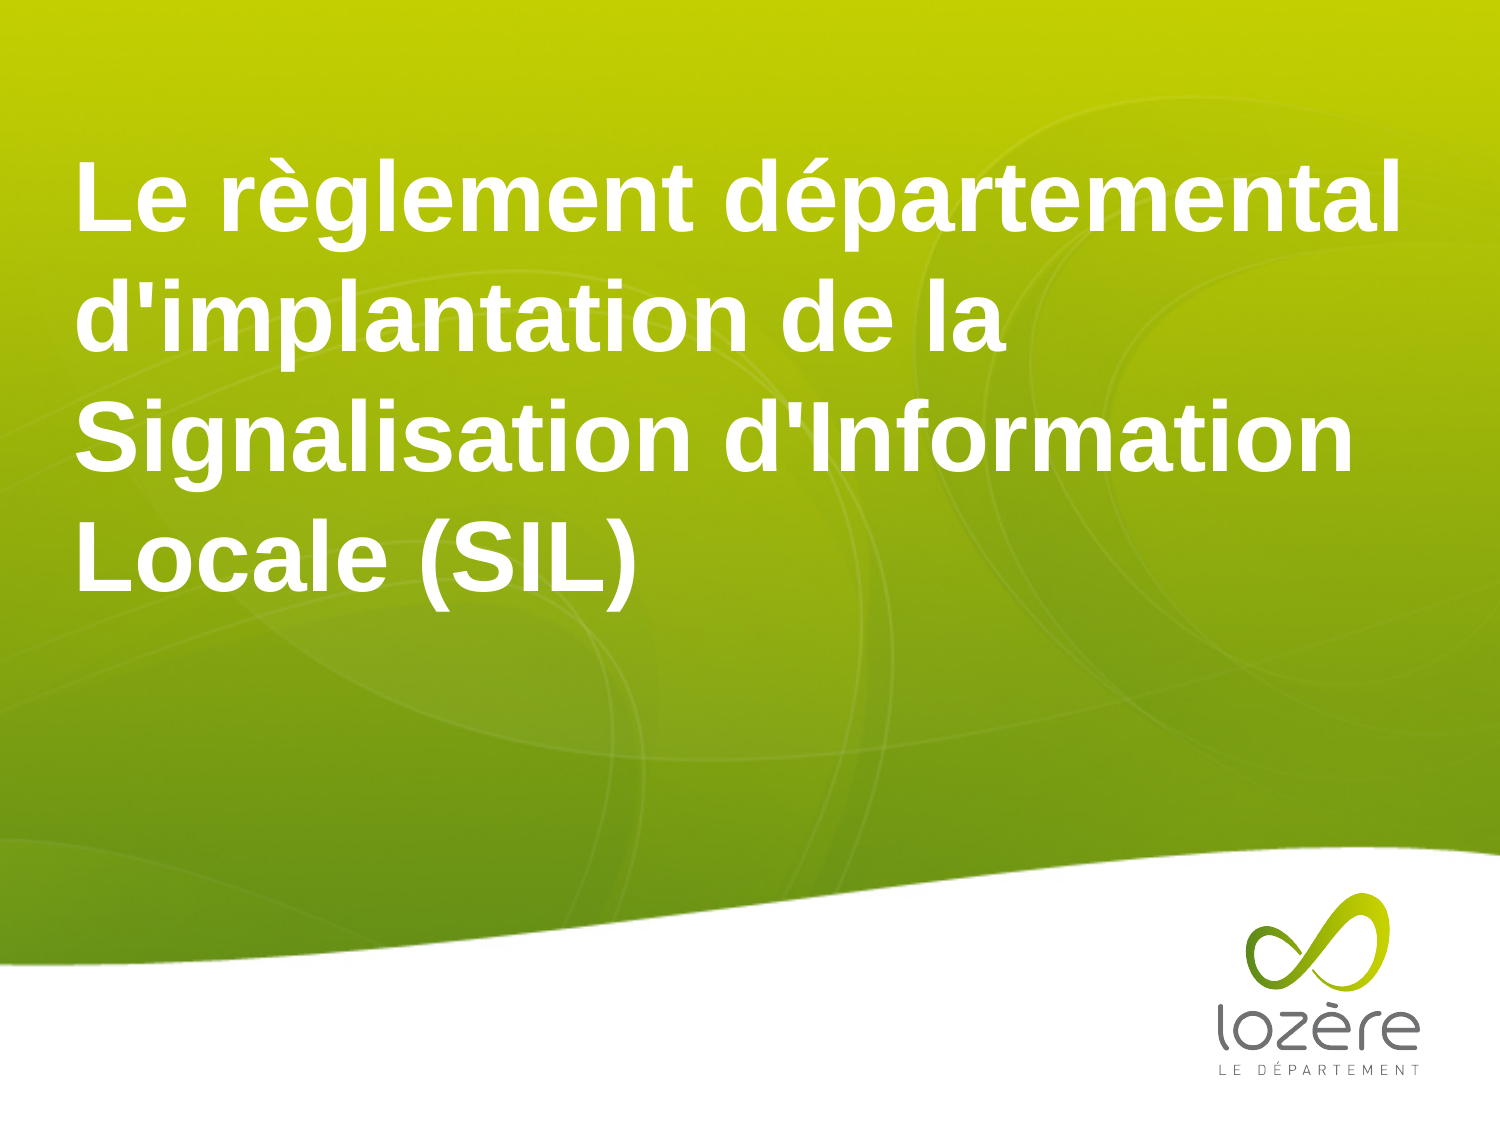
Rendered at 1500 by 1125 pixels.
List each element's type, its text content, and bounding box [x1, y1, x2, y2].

text_box Le règlement départemental d'implantation de la Signalisation d'Information Locale (SIL) [59, 123, 1447, 740]
picture [0, 0, 1500, 1125]
